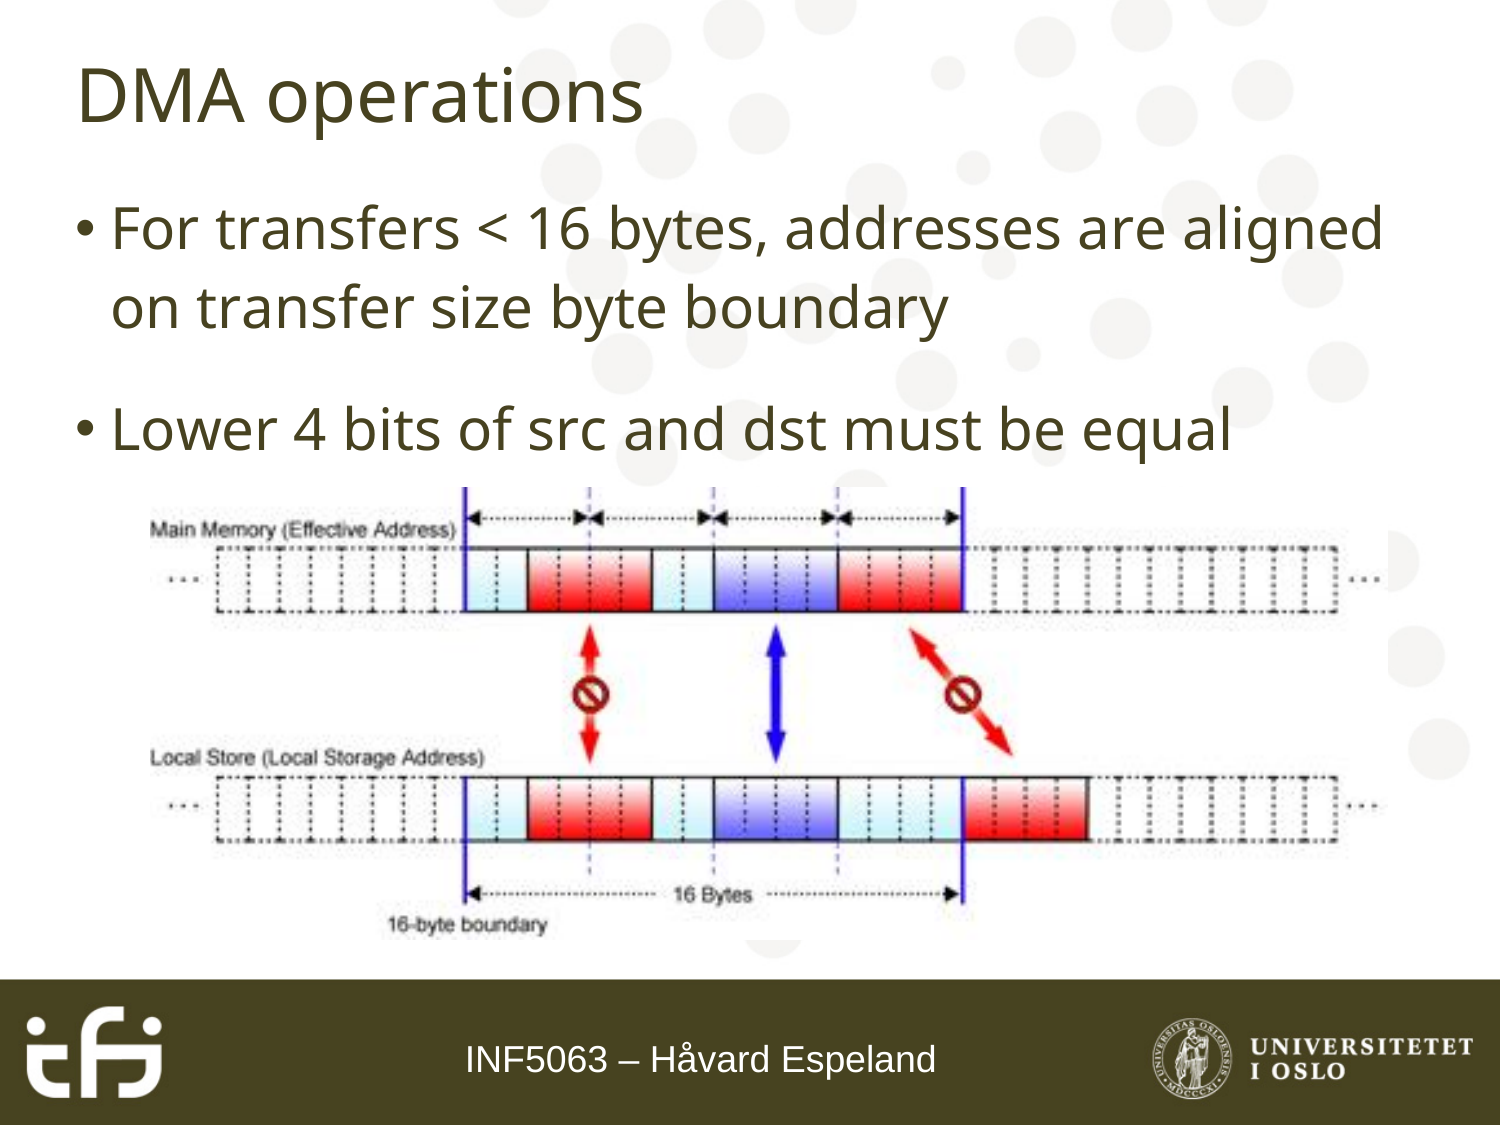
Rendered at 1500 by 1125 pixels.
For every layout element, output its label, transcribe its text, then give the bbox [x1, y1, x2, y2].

picture [0, 0, 1500, 1125]
list For transfers < 16 bytes, addresses are aligned on transfer size byte boundary Lower 4 bits of src and dst must be equal [75, 187, 1426, 938]
title DMA operations [75, 40, 1426, 146]
